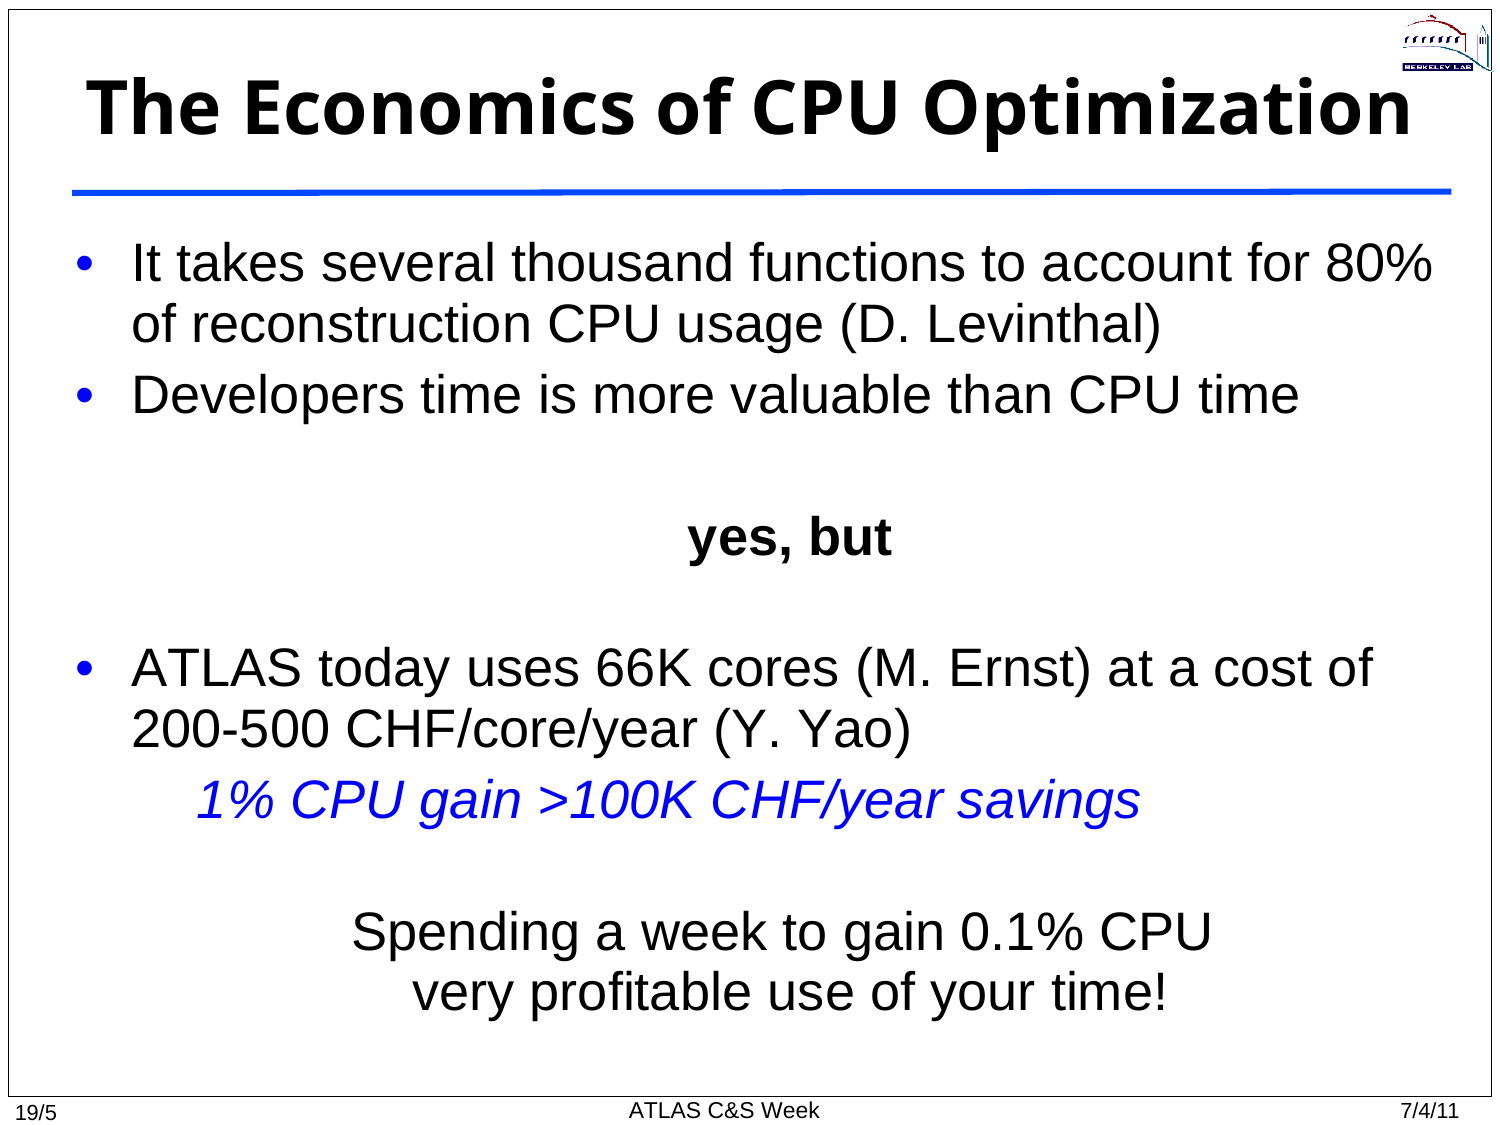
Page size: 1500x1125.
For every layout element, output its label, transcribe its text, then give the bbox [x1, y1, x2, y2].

title The Economics of CPU Optimization [75, 17, 1426, 193]
list It takes several thousand functions to account for 80% of reconstruction CPU usage (D. Levinthal) Developers time is more valuable than CPU time yes, but ATLAS today uses 66K cores (M. Ernst) at a cost of 200-500 CHF/core/year (Y. Yao) 1% CPU gain >100K CHF/year savings Spending a week to gain 0.1% CPU very profitable use of your time! [75, 232, 1451, 1023]
picture [1391, 10, 1500, 80]
